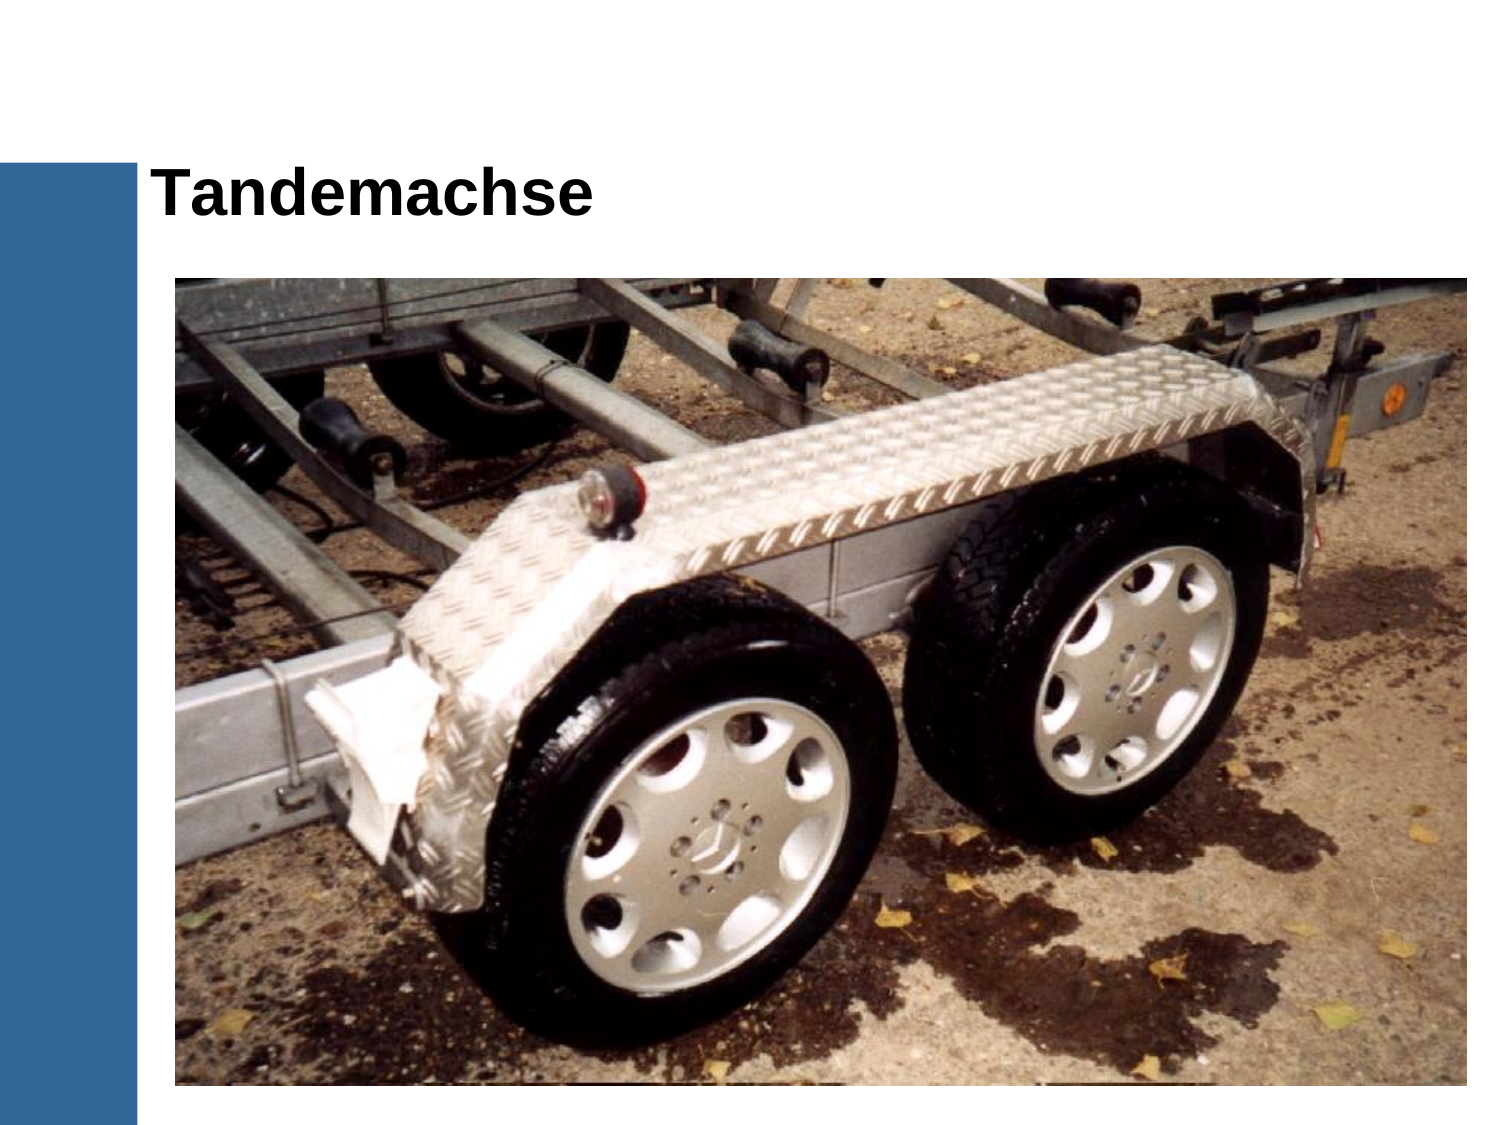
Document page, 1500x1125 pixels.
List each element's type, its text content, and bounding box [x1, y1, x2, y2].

title Tandemachse [150, 100, 1423, 286]
picture [175, 278, 1467, 1086]
